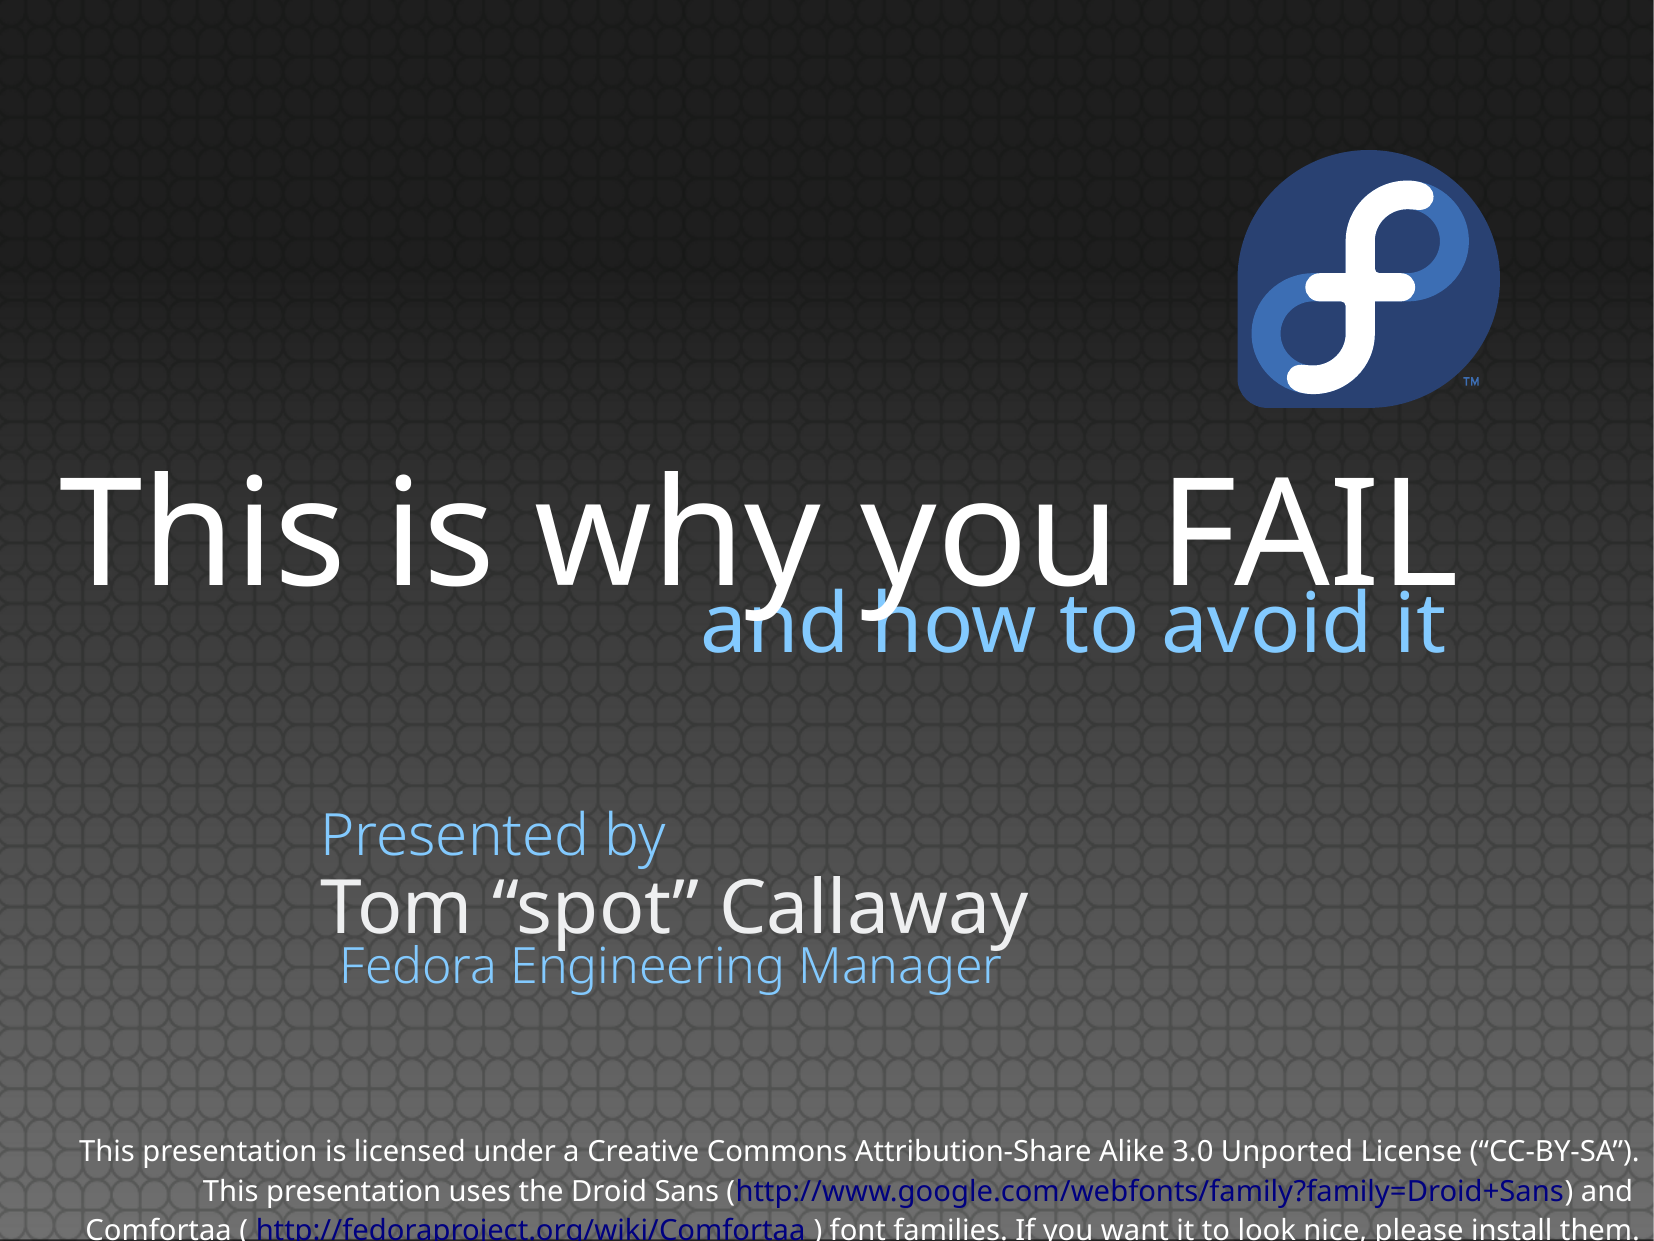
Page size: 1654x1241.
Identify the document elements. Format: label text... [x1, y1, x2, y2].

picture [90, 1222, 94, 1237]
subtitle and how to avoid it [100, 601, 1447, 667]
text_box This is why you FAIL [37, 417, 1475, 601]
text_box Fedora Engineering Manager [325, 922, 1023, 994]
text_box This presentation is licensed under a Creative Commons Attribution-Share Alike 3.0 Unported License (“CC-BY-SA”). This presentation uses the Droid Sans (http://www.google.com/webfonts/family?family=Droid+Sans) and Comfortaa ( http://fedoraproject.org/wiki/Comfortaa ) font families. If you want it to look nice, please install them. [94, 1122, 1626, 1241]
picture [0, 0, 1654, 1241]
text_box Presented by [305, 785, 681, 866]
text_box Tom “spot” Callaway [305, 846, 1057, 946]
